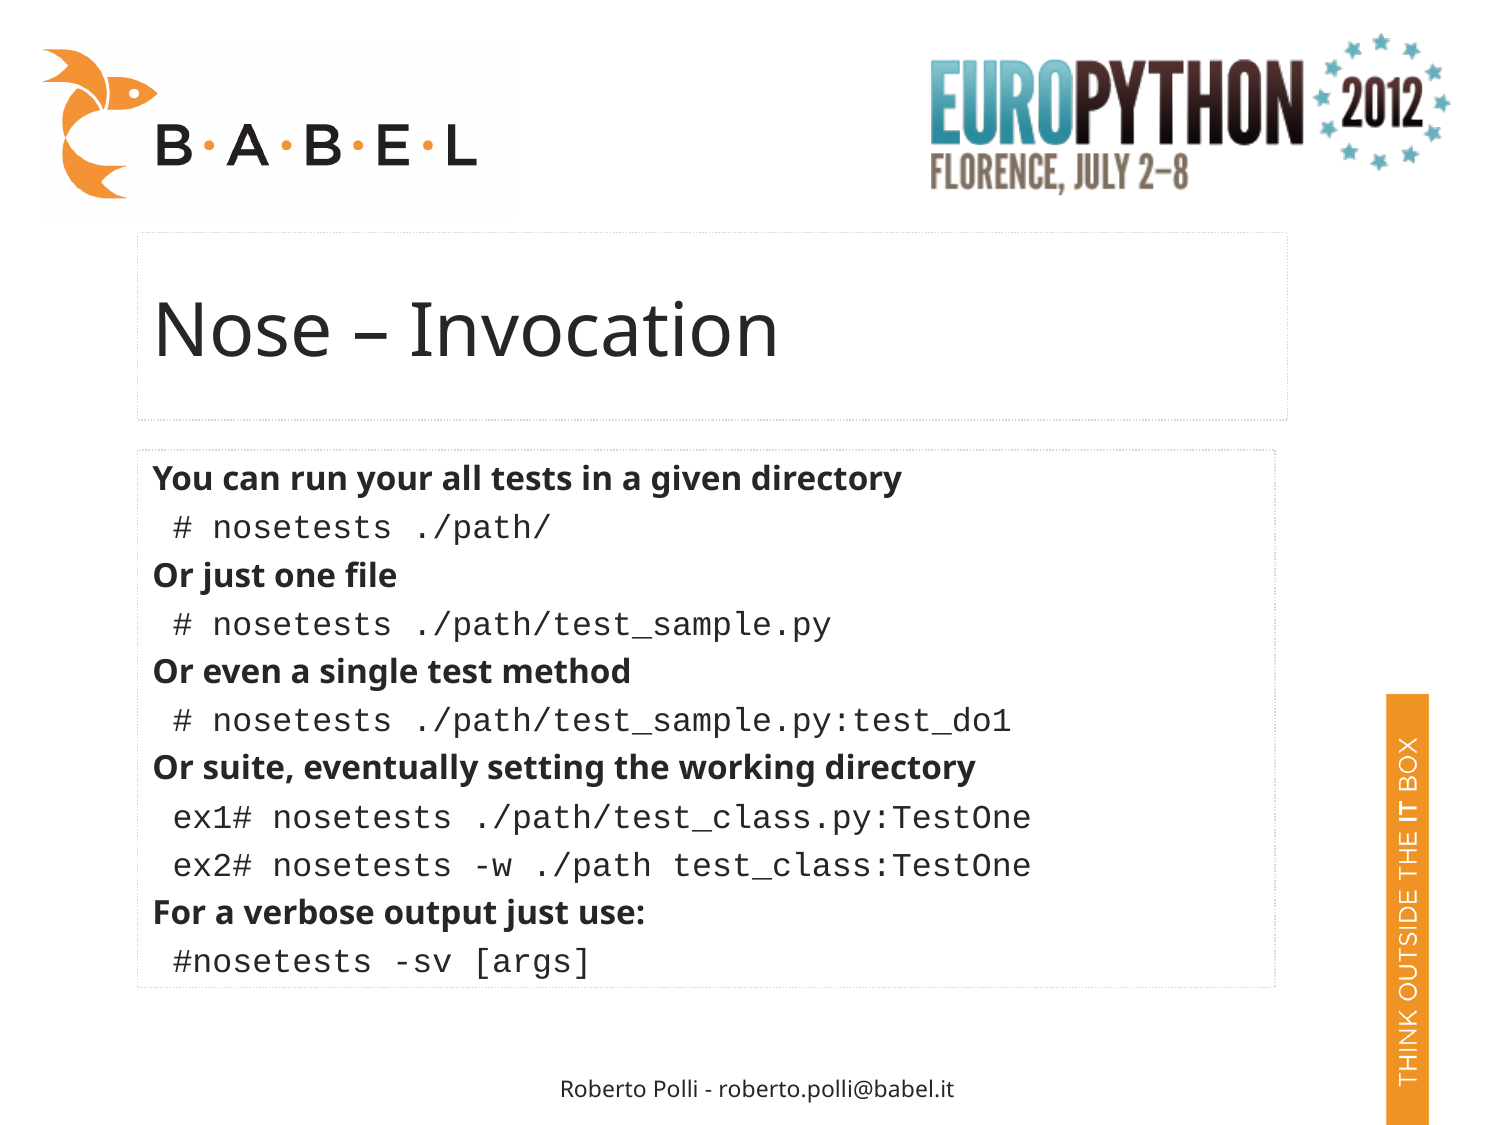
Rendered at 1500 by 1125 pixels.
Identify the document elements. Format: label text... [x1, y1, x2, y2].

picture [1379, 687, 1434, 1125]
picture [931, 29, 1463, 207]
title Nose – Invocation [137, 232, 1288, 421]
picture [37, 37, 515, 222]
list You can run your all tests in a given directory # nosetests ./path/ Or just one file # nosetests ./path/test_sample.py Or even a single test method # nosetests ./path/test_sample.py:test_do1 Or suite, eventually setting the working directory ex1# nosetests ./path/test_class.py:TestOne ex2# nosetests -w ./path test_class:TestOne For a verbose output just use: #nosetests -sv [args] [137, 450, 1276, 988]
